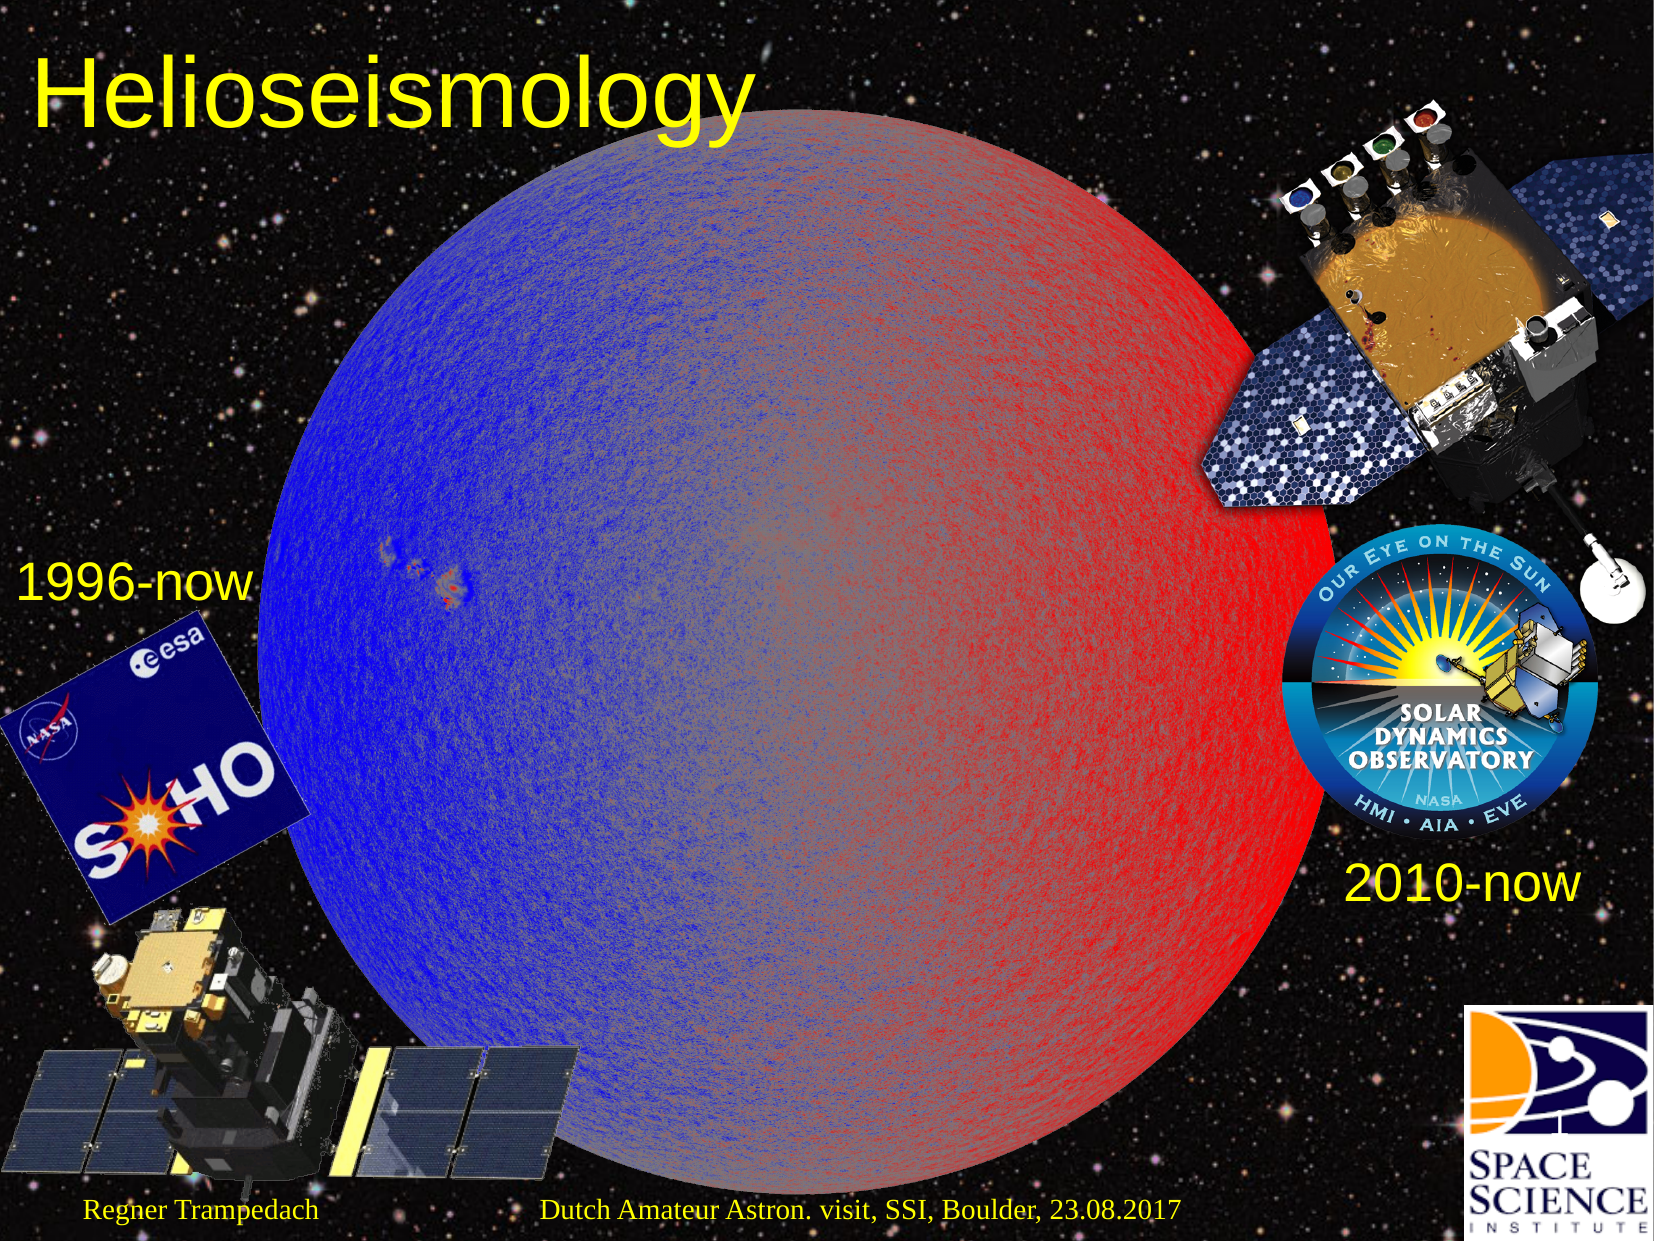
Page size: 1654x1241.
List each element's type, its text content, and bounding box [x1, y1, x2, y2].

picture [0, 0, 1654, 1241]
title Helioseismology [30, 27, 1621, 160]
text_box 1996-now [0, 543, 269, 619]
text_box 2010-now [1328, 844, 1597, 921]
